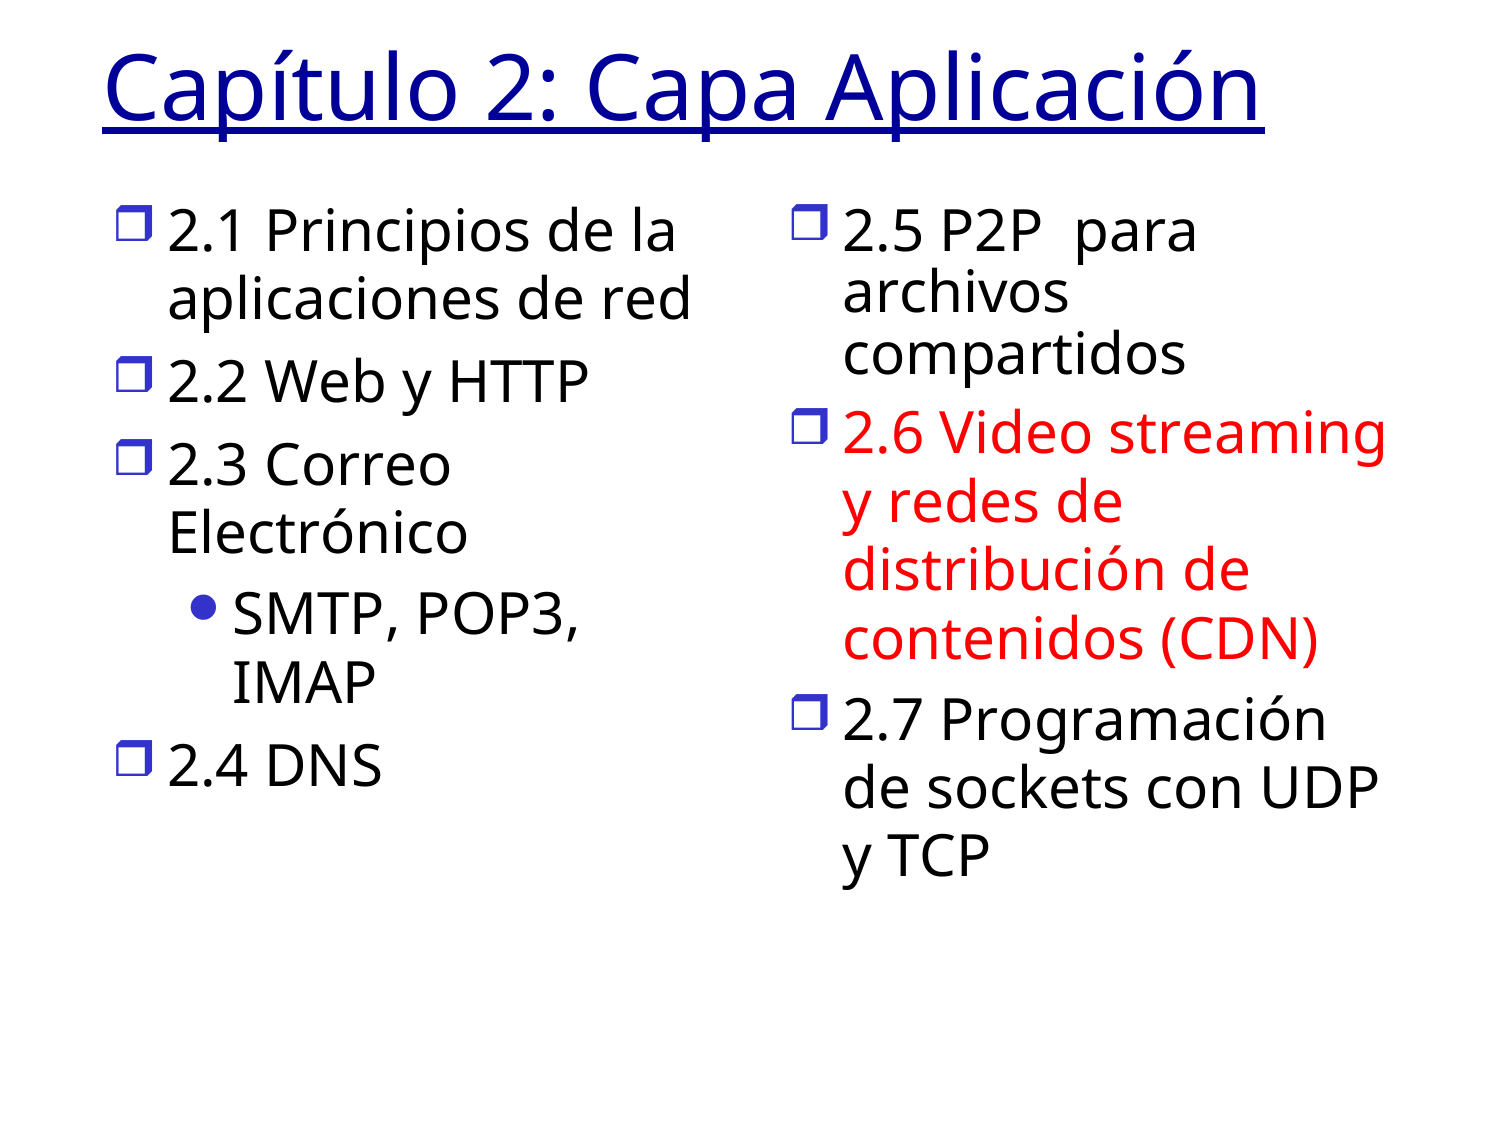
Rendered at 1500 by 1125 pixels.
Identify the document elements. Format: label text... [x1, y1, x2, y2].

list 2.5 P2P para archivos compartidos 2.6 Video streaming y redes de distribución de contenidos (CDN) 2.7 Programación de sockets con UDP y TCP [772, 187, 1426, 1066]
list 2.1 Principios de la aplicaciones de red 2.2 Web y HTTP 2.3 Correo Electrónico SMTP, POP3, IMAP 2.4 DNS [97, 187, 750, 1066]
title Capítulo 2: Capa Aplicación [87, 23, 1426, 150]
